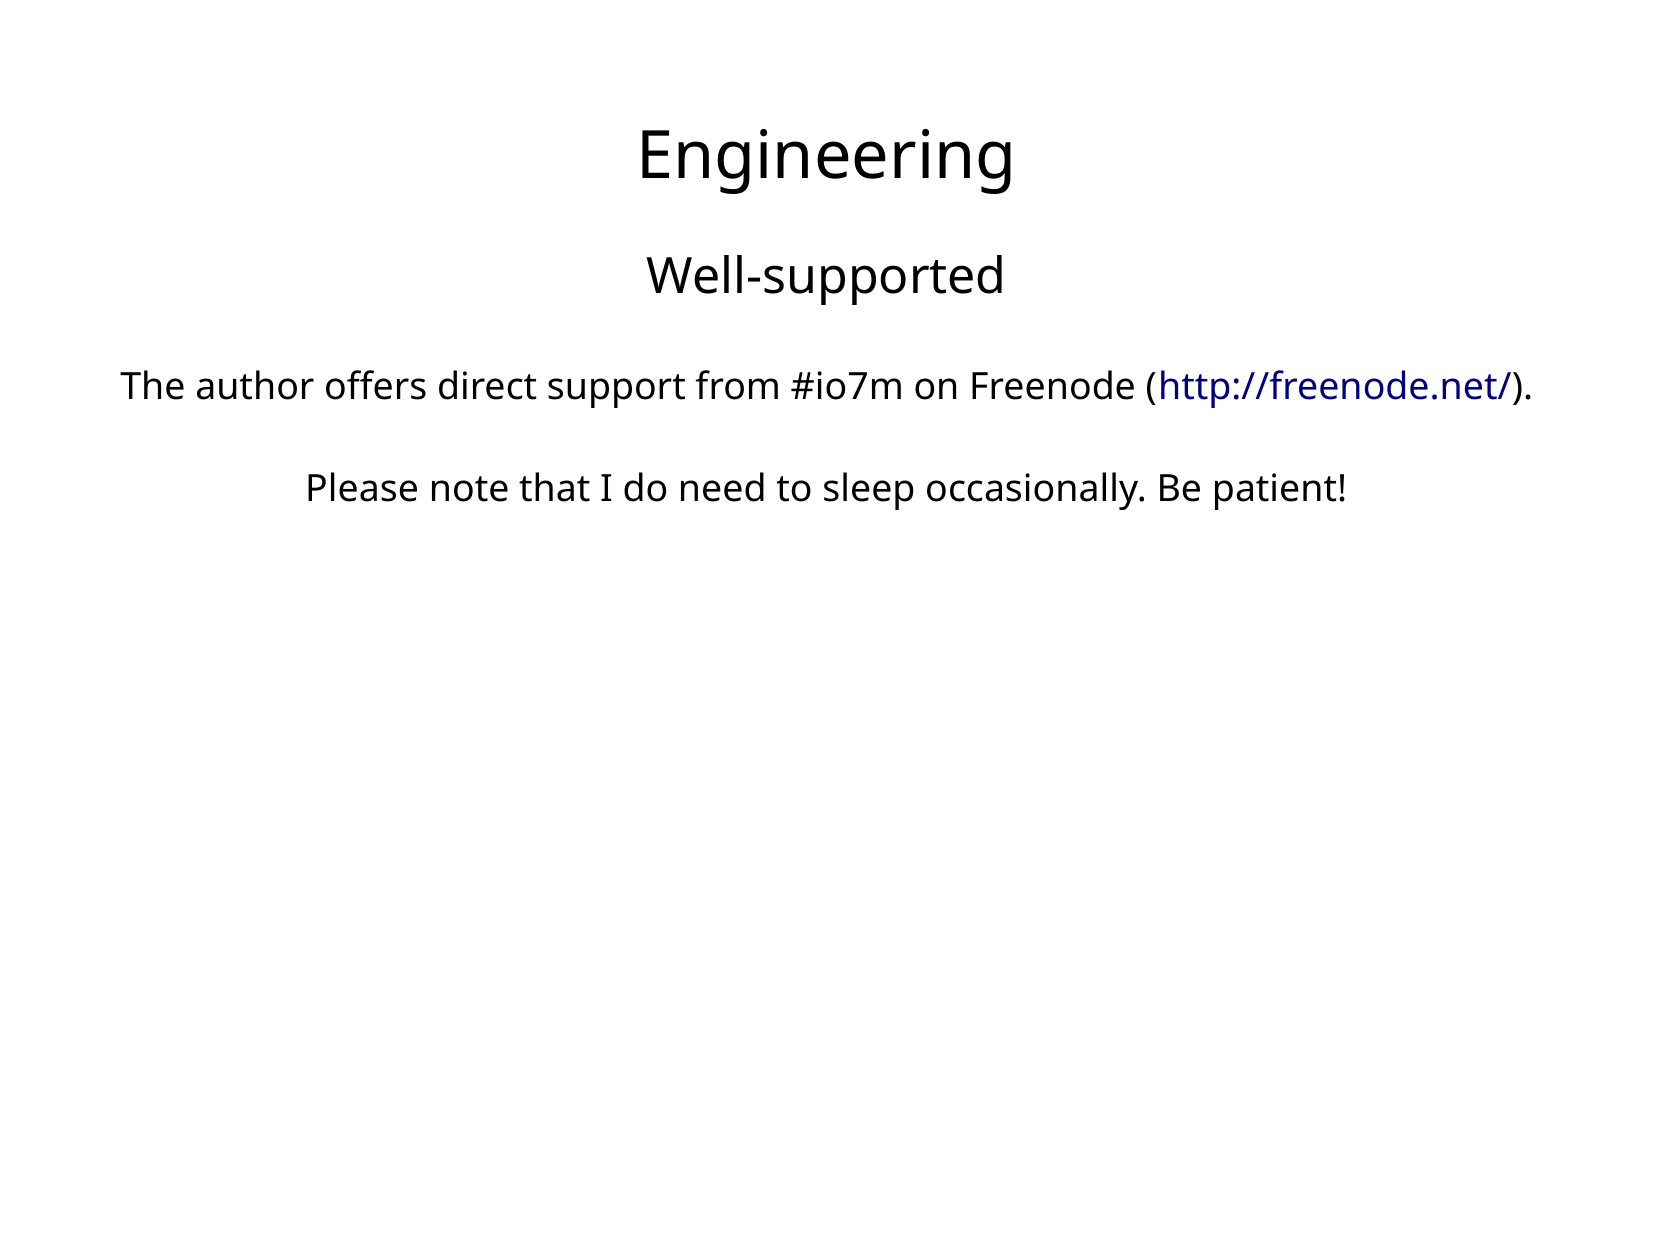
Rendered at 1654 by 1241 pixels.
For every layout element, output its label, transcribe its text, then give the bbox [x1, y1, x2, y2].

subtitle Well-supported The author offers direct support from #io7m on Freenode (http://freenode.net/). Please note that I do need to sleep occasionally. Be patient! [82, 49, 1571, 1010]
